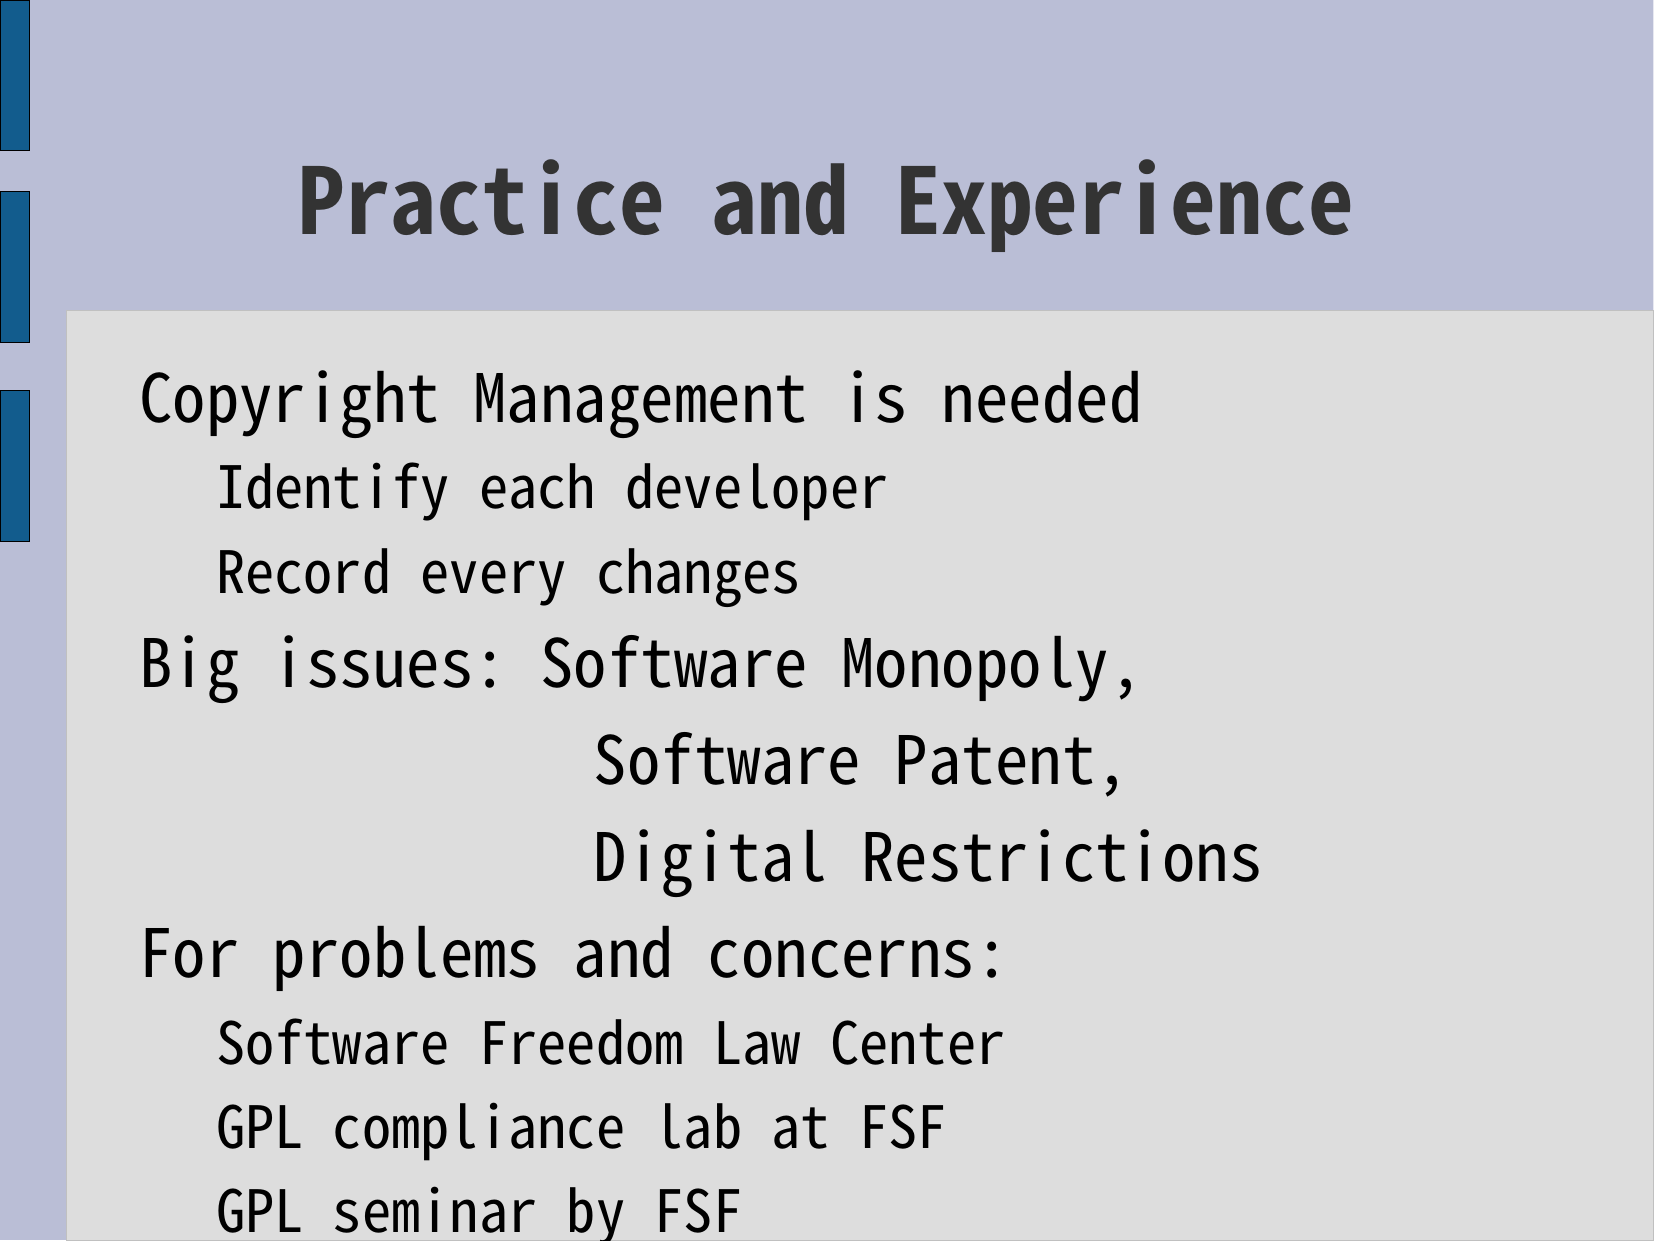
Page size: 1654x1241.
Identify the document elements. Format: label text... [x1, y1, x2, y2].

title Practice and Experience [121, 91, 1534, 299]
list Copyright Management is needed Identify each developer Record every changes Big issues: Software Monopoly, Software Patent, Digital Restrictions For problems and concerns: Software Freedom Law Center GPL compliance lab at FSF GPL seminar by FSF [121, 344, 1534, 1127]
